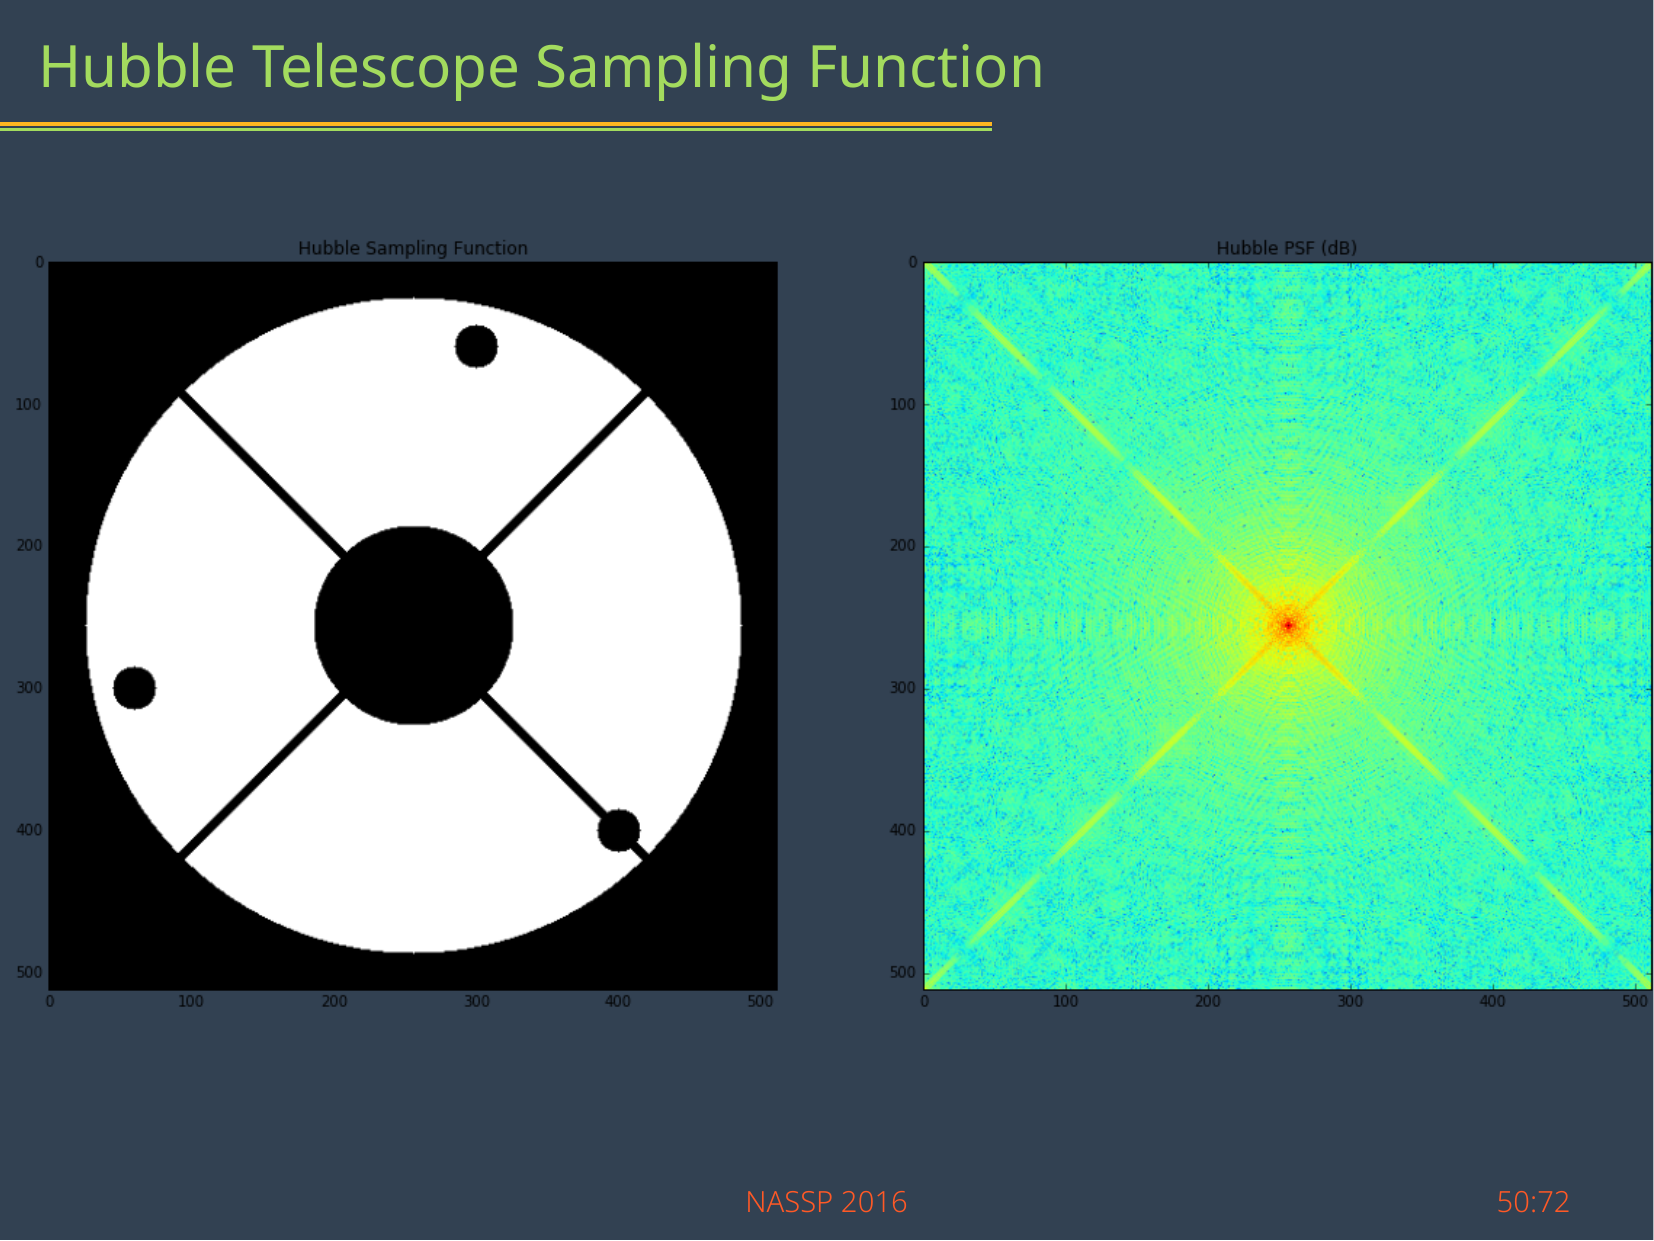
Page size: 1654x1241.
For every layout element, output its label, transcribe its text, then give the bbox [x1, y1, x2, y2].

text_box Hubble Telescope Sampling Function [23, 17, 1182, 103]
picture [5, 230, 1654, 1020]
